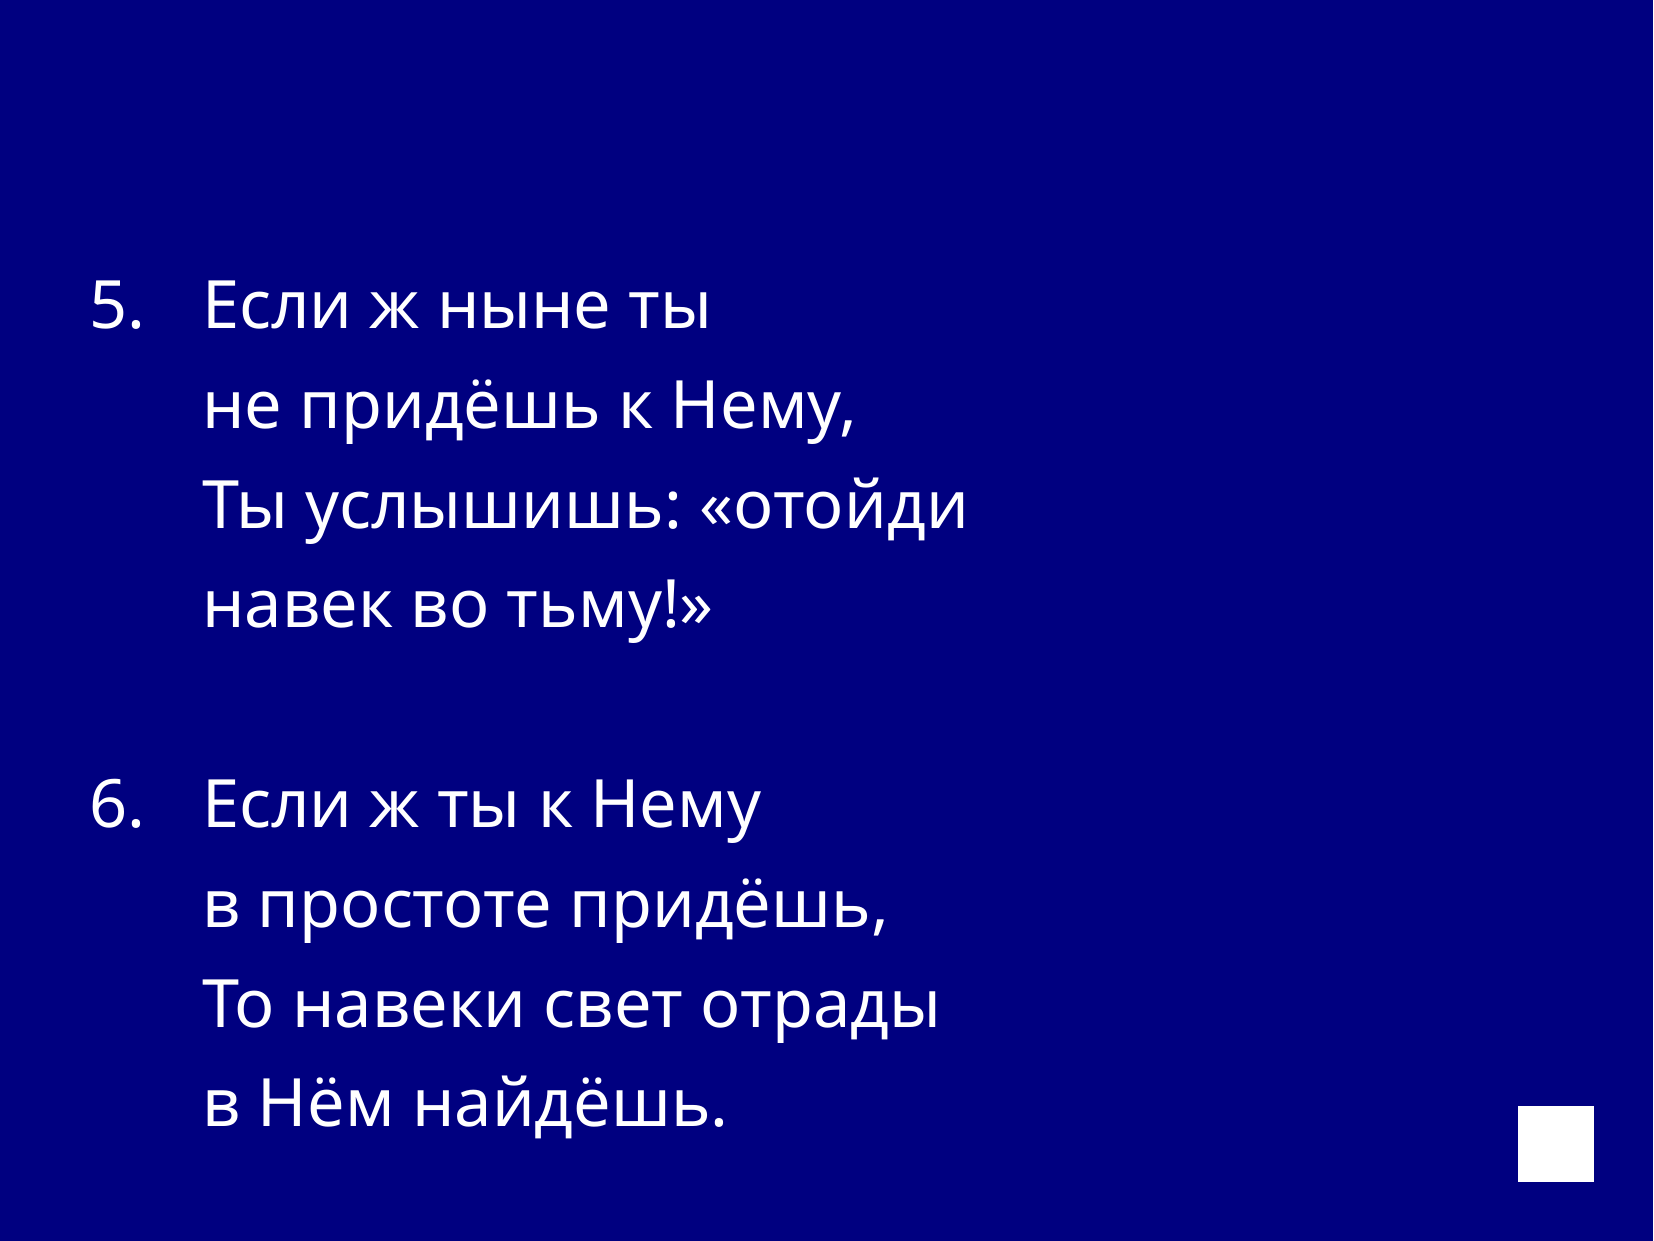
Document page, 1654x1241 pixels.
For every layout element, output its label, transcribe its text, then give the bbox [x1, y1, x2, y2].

text_box 5. Если ж ныне ты не придёшь к Нему, Ты услышишь: «отойди навек во тьму!» 6. Если ж ты к Нему в простоте придёшь, То навеки свет отрады в Нём найдёшь. [75, 150, 1576, 1163]
text_box [1518, 1106, 1594, 1182]
